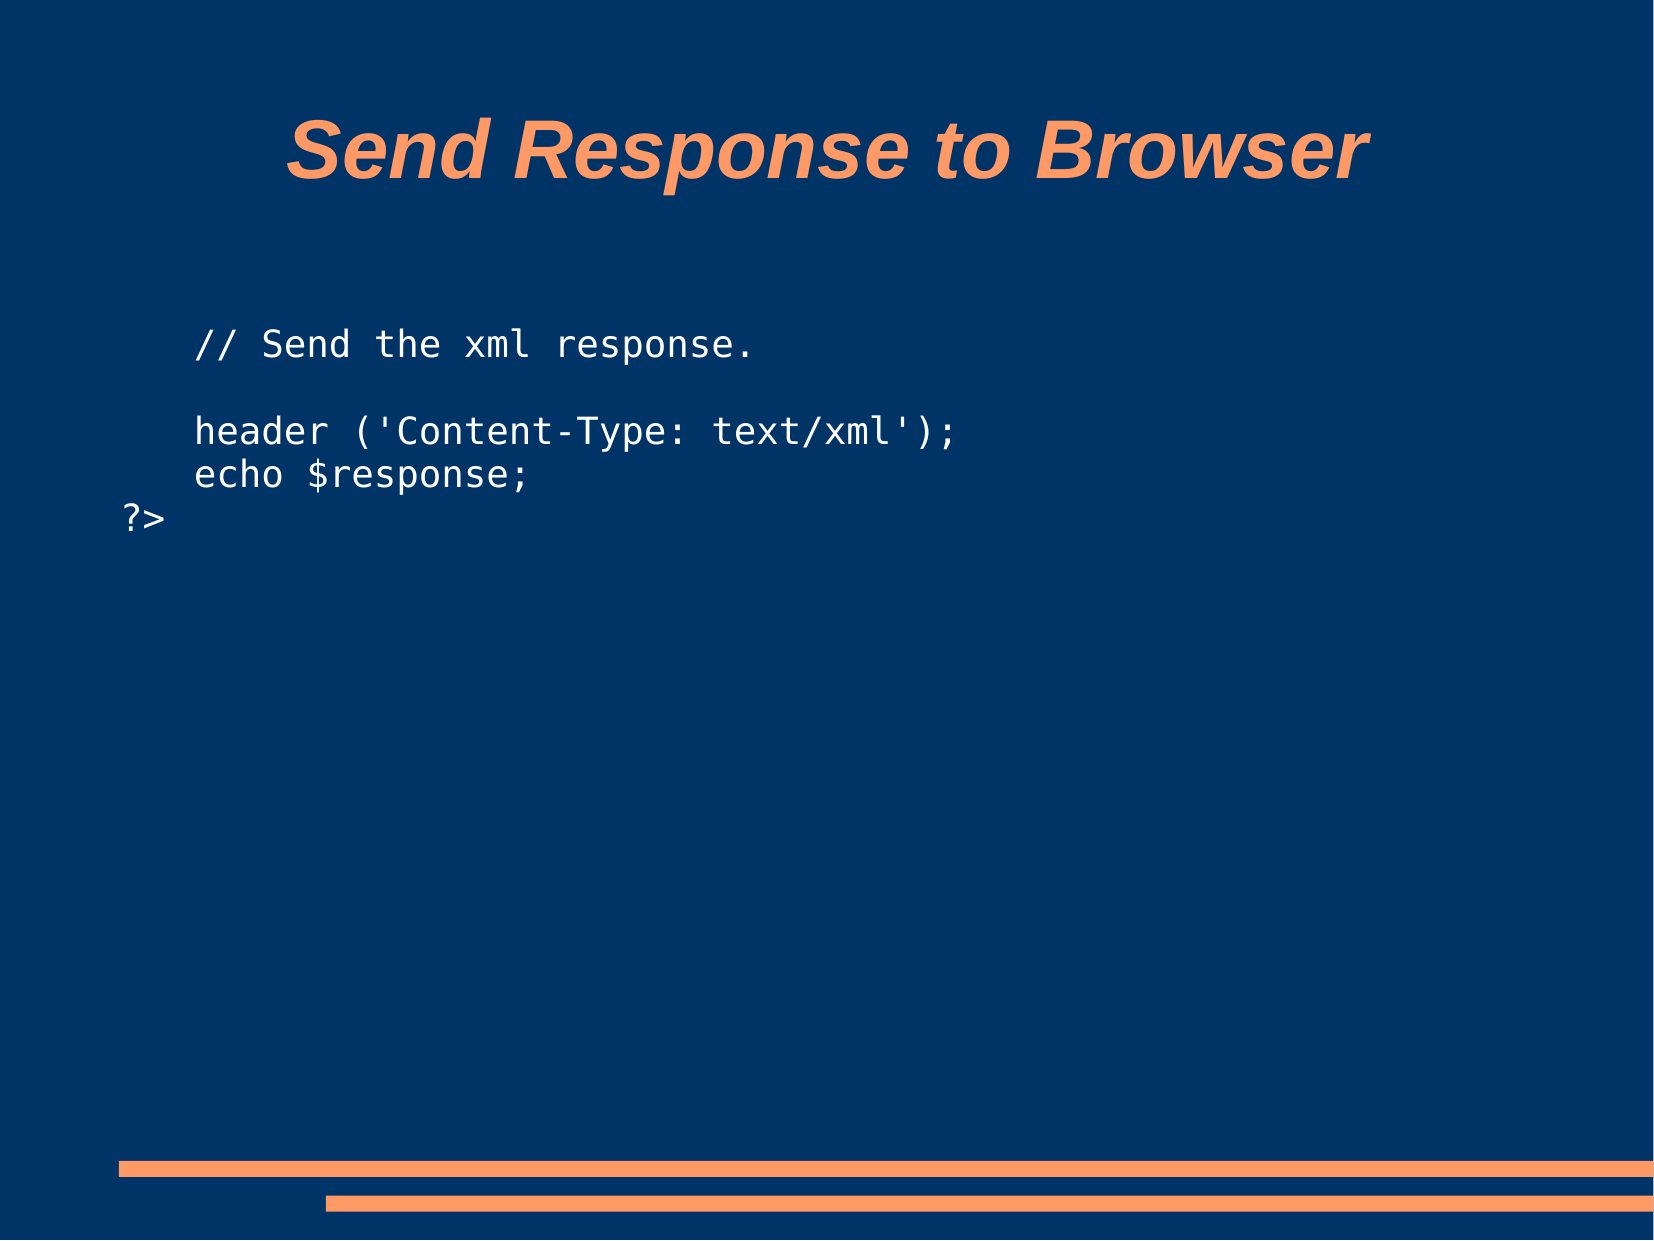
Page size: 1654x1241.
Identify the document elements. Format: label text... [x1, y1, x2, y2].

title Send Response to Browser [121, 46, 1534, 254]
text_box // Send the xml response. header ('Content-Type: text/xml'); echo $response; ?> [120, 322, 1035, 614]
